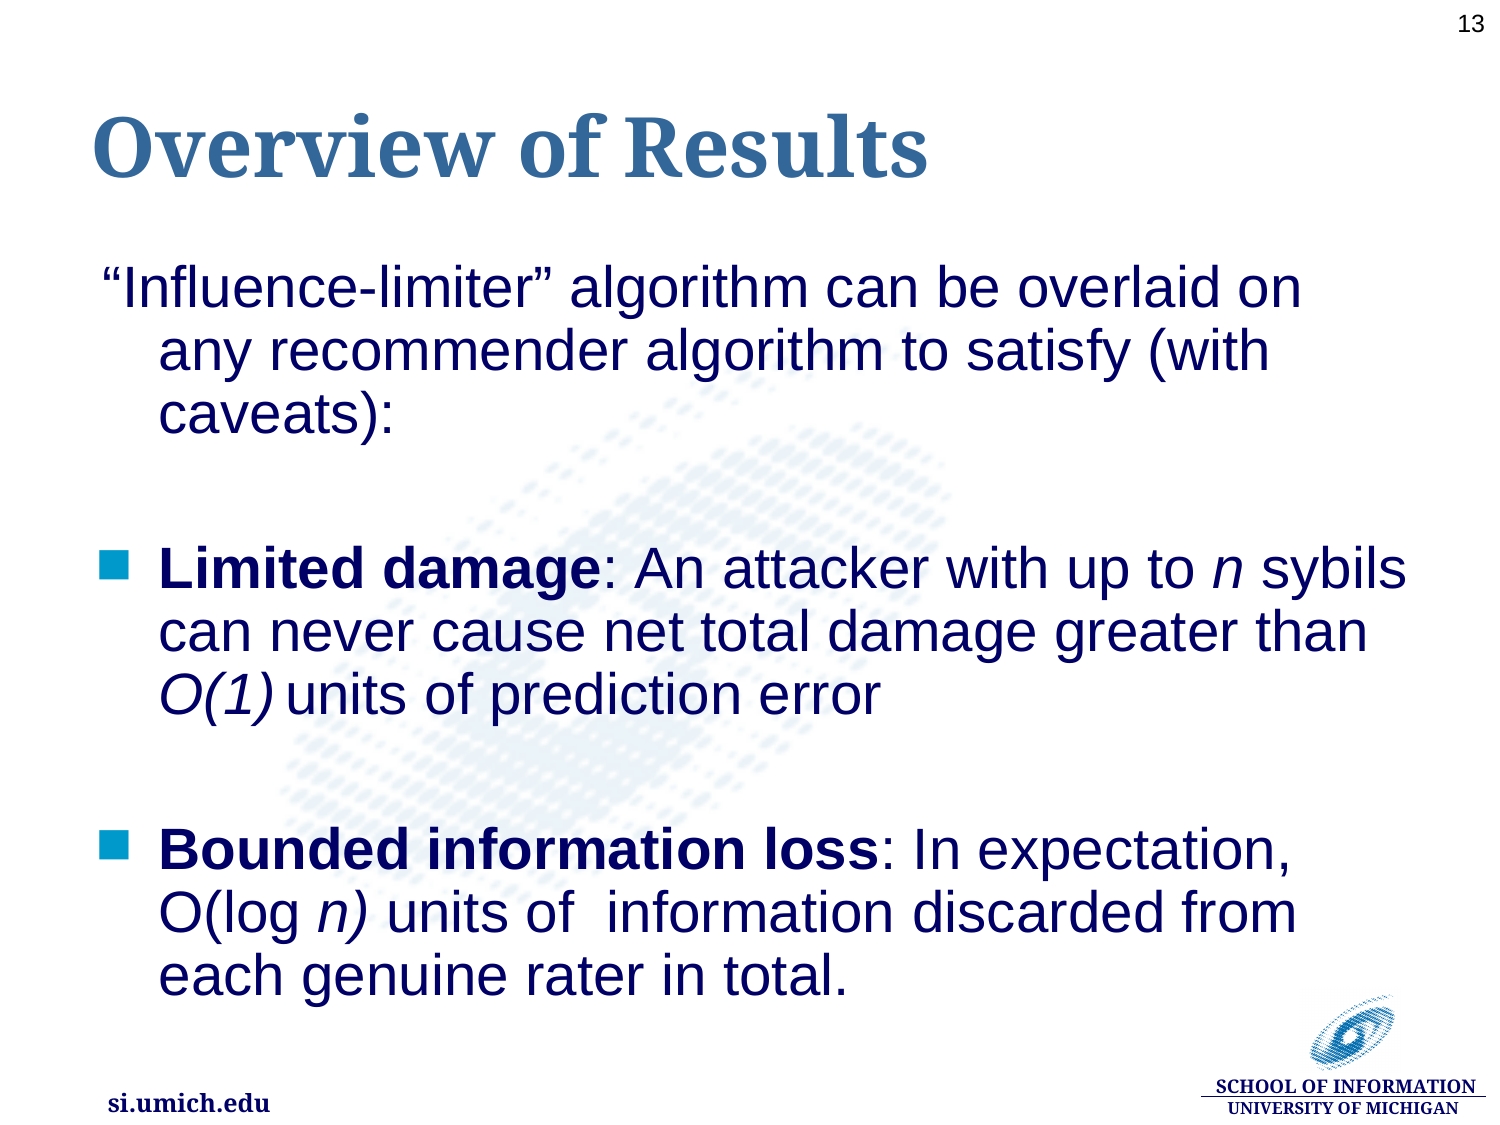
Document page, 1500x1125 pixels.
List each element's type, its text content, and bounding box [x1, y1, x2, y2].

list “Influence-limiter” algorithm can be overlaid on any recommender algorithm to satisfy (with caveats): Limited damage: An attacker with up to n sybils can never cause net total damage greater than O(1) units of prediction error Bounded information loss: In expectation, O(log n) units of information discarded from each genuine rater in total. [87, 249, 1438, 1016]
title Overview of Results [75, 49, 1426, 238]
picture [1299, 1016, 1401, 1073]
text_box <number> [1337, 0, 1500, 51]
